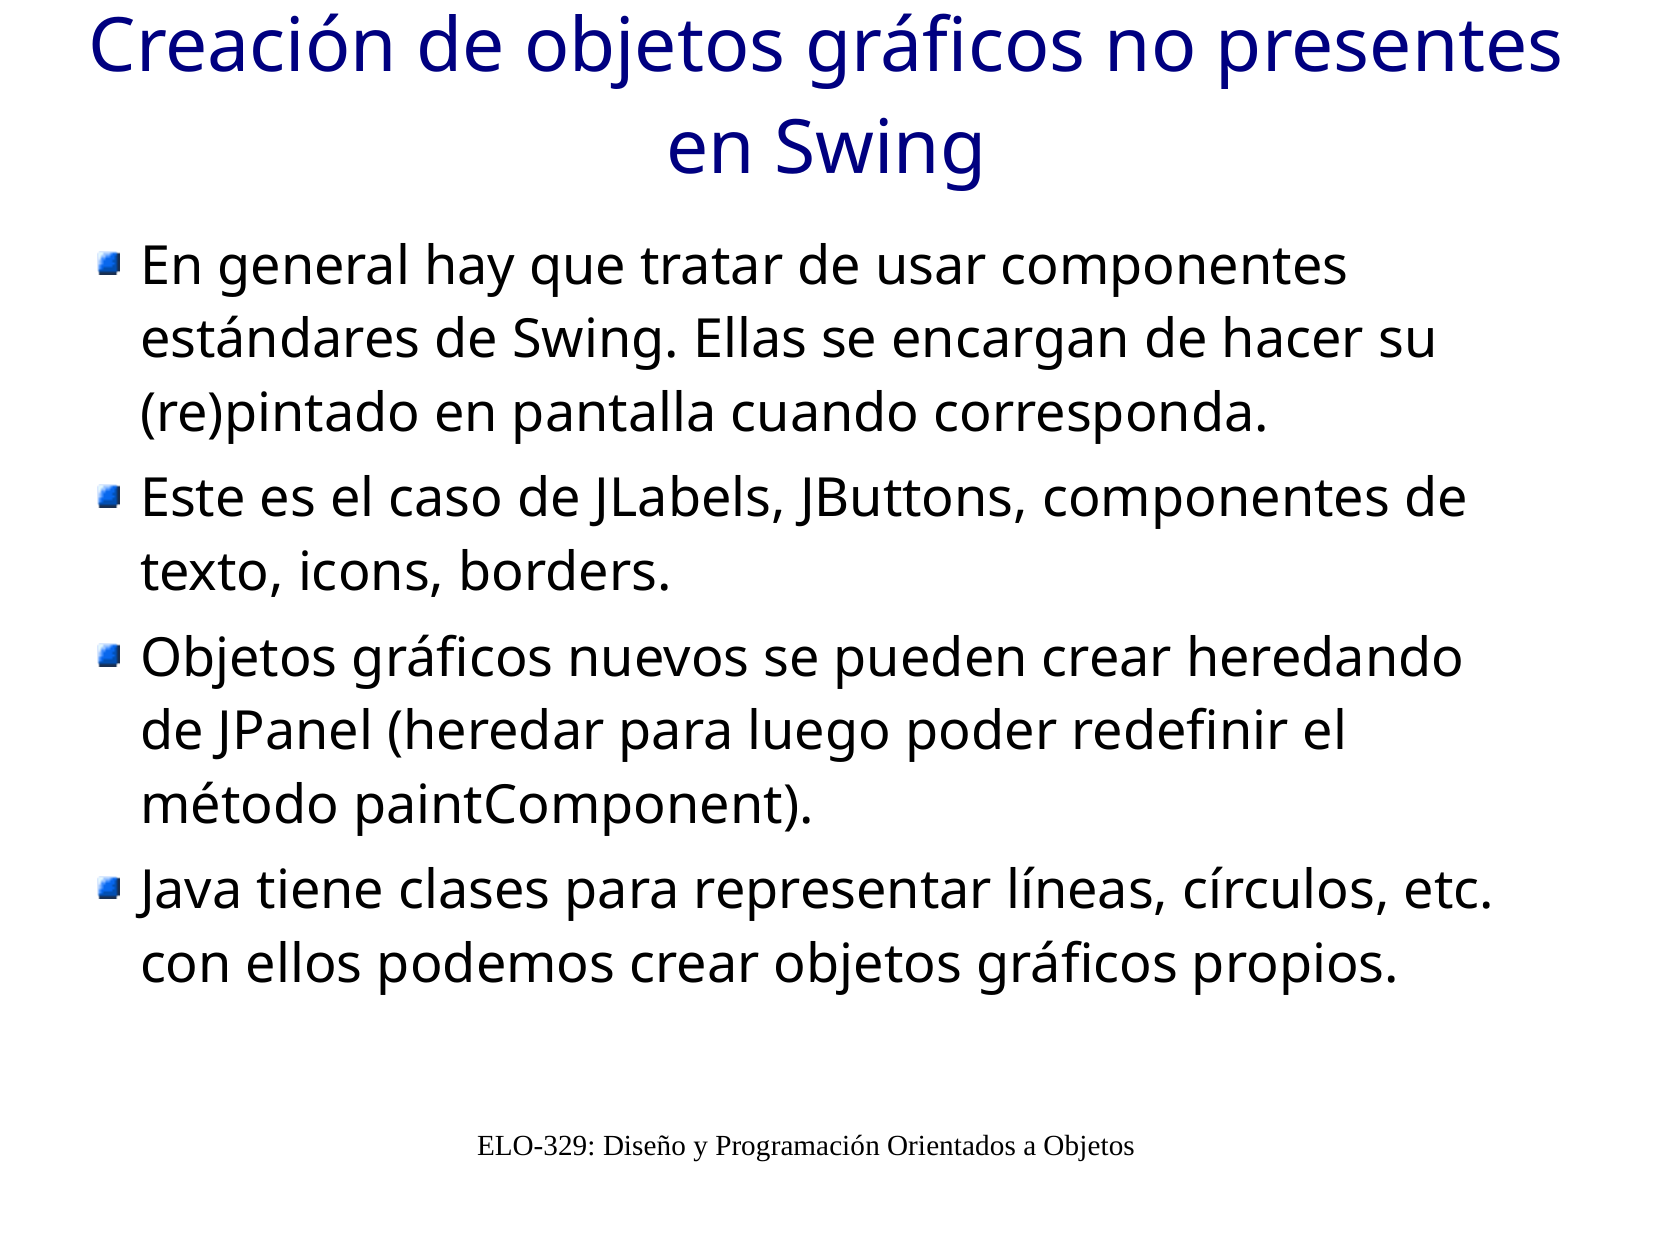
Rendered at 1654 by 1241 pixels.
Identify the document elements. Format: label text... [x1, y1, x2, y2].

title Creación de objetos gráficos no presentes en Swing [82, 11, 1571, 177]
list En general hay que tratar de usar componentes estándares de Swing. Ellas se encargan de hacer su (re)pintado en pantalla cuando corresponda. Este es el caso de JLabels, JButtons, componentes de texto, icons, borders. Objetos gráficos nuevos se pueden crear heredando de JPanel (heredar para luego poder redefinir el método paintComponent). Java tiene clases para representar líneas, círculos, etc. con ellos podemos crear objetos gráficos propios. [82, 226, 1516, 1053]
